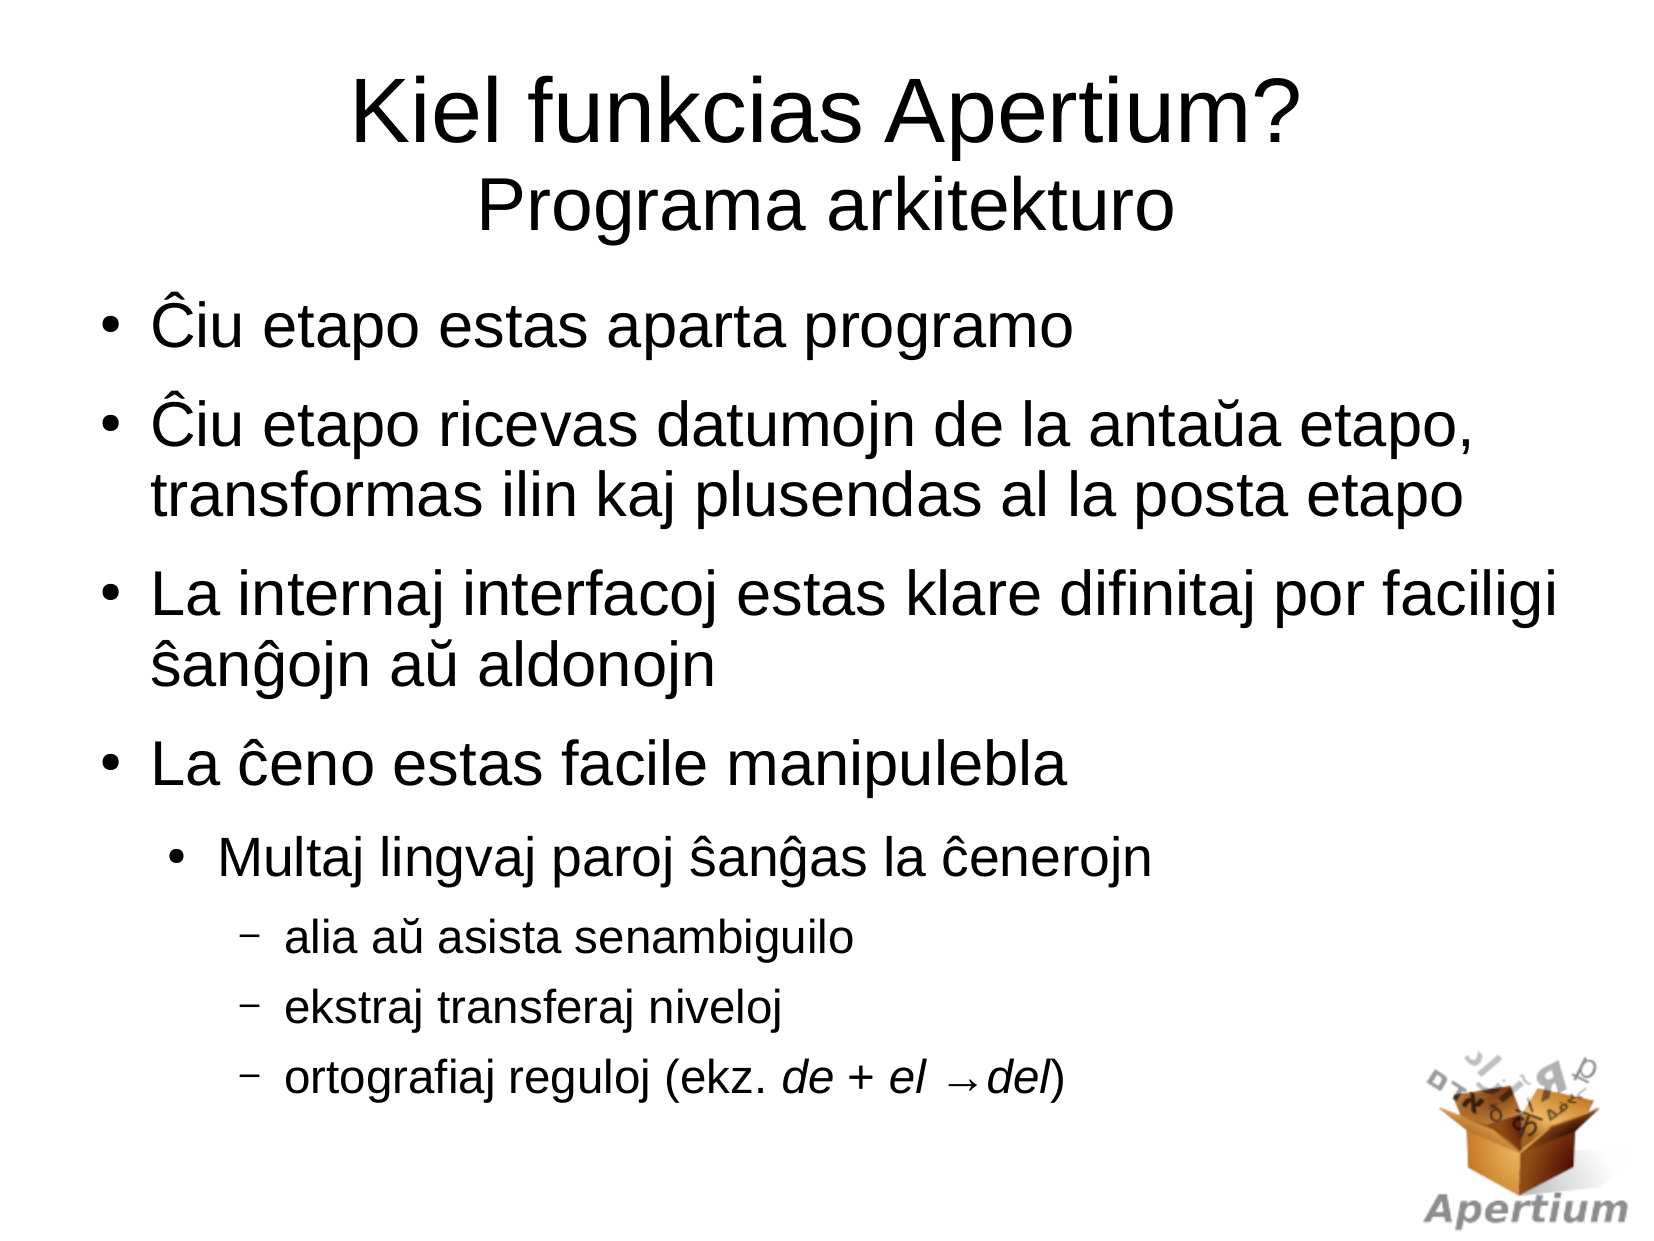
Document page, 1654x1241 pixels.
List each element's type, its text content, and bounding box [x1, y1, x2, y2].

list Ĉiu etapo estas aparta programo Ĉiu etapo ricevas datumojn de la antaŭa etapo, transformas ilin kaj plusendas al la posta etapo La internaj interfacoj estas klare difinitaj por faciligi ŝanĝojn aŭ aldonojn La ĉeno estas facile manipulebla Multaj lingvaj paroj ŝanĝas la ĉenerojn alia aŭ asista senambiguilo ekstraj transferaj niveloj ortografiaj reguloj (ekz. de + el →del) [82, 290, 1571, 1109]
title Kiel funkcias Apertium? Programa arkitekturo [82, 49, 1571, 257]
picture [1417, 1033, 1633, 1241]
